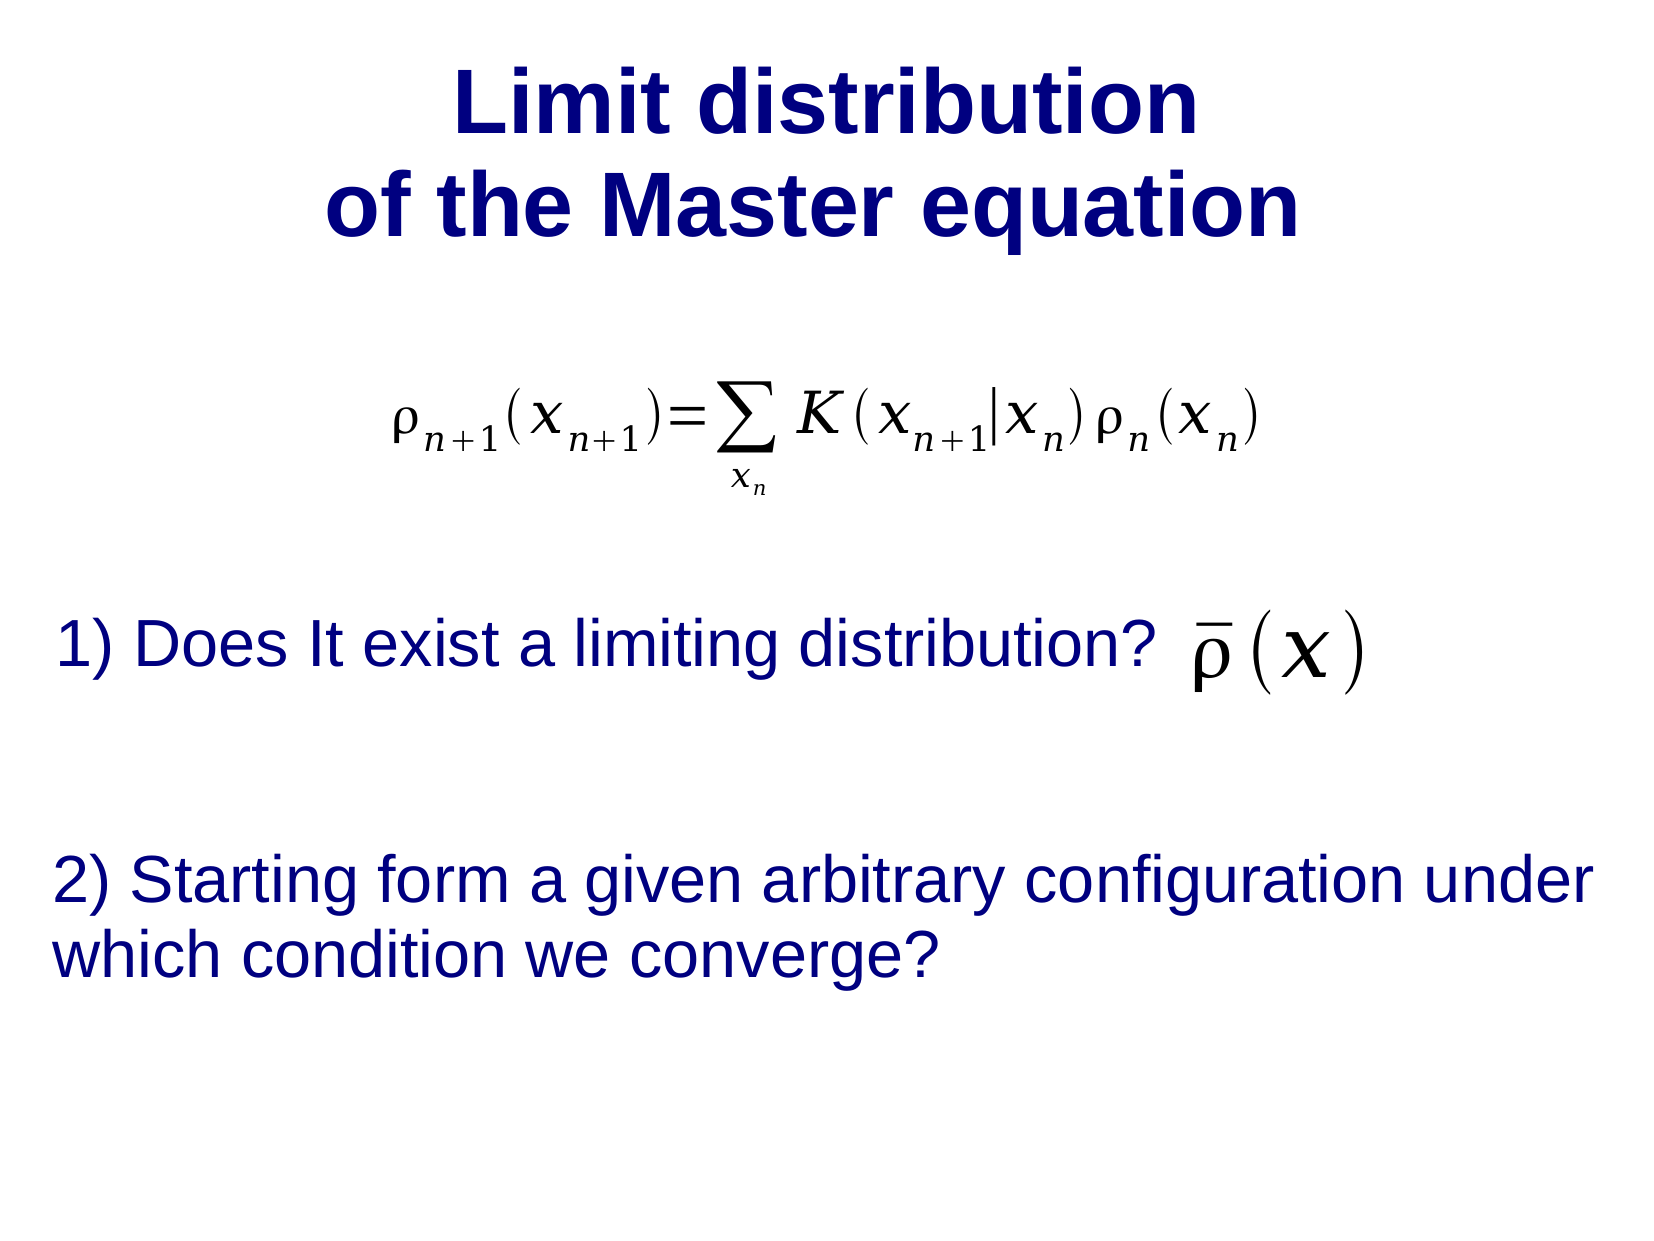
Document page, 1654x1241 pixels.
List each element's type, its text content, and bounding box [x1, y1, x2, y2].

chart [375, 375, 1276, 502]
text_box 2) Starting form a given arbitrary configuration under which condition we converge? [37, 835, 1338, 1017]
chart [1165, 596, 1391, 699]
title Limit distribution of the Master equation [82, 35, 1571, 271]
text_box 1) Does It exist a limiting distribution? [40, 598, 994, 697]
